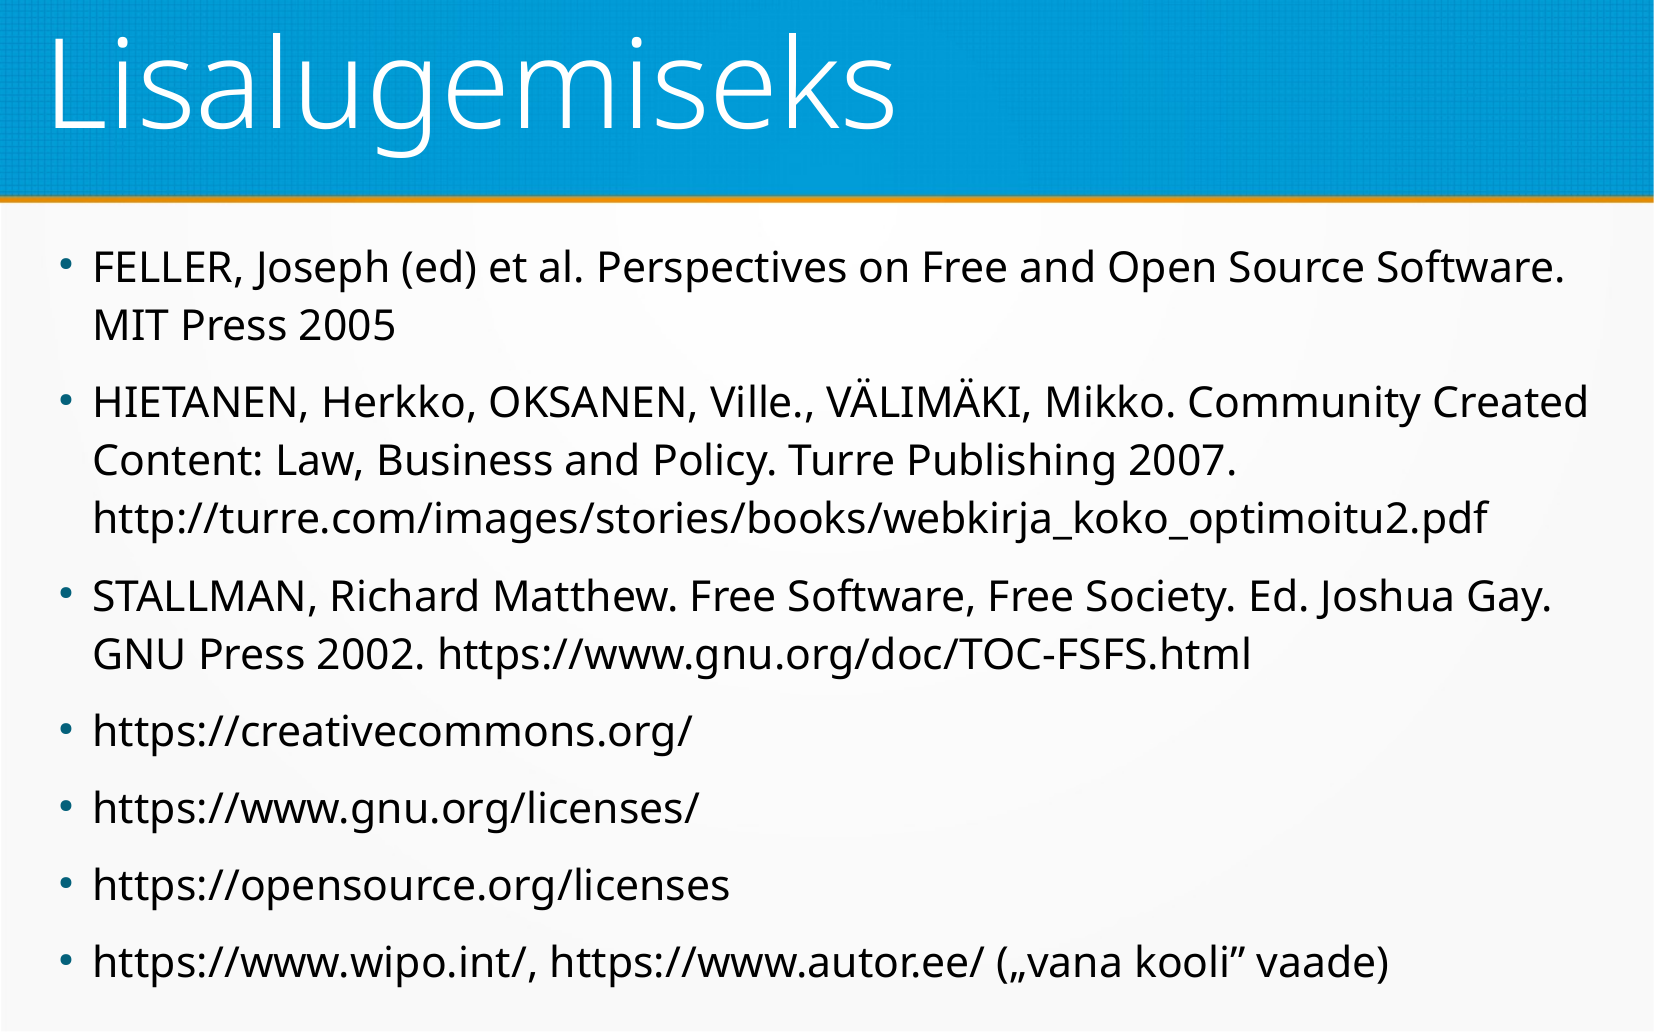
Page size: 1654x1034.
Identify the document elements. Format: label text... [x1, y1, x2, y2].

picture [0, 195, 1654, 1034]
title Lisalugemiseks [43, 0, 1619, 166]
list FELLER, Joseph (ed) et al. Perspectives on Free and Open Source Software. MIT Press 2005 HIETANEN, Herkko, OKSANEN, Ville., VÄLIMÄKI, Mikko. Community Created Content: Law, Business and Policy. Turre Publishing 2007. http://turre.com/images/stories/books/webkirja_koko_optimoitu2.pdf STALLMAN, Richard Matthew. Free Software, Free Society. Ed. Joshua Gay. GNU Press 2002. https://www.gnu.org/doc/TOC-FSFS.html https://creativecommons.org/ https://www.gnu.org/licenses/ https://opensource.org/licenses https://www.wipo.int/, https://www.autor.ee/ („vana kooli” vaade) [47, 236, 1607, 1002]
